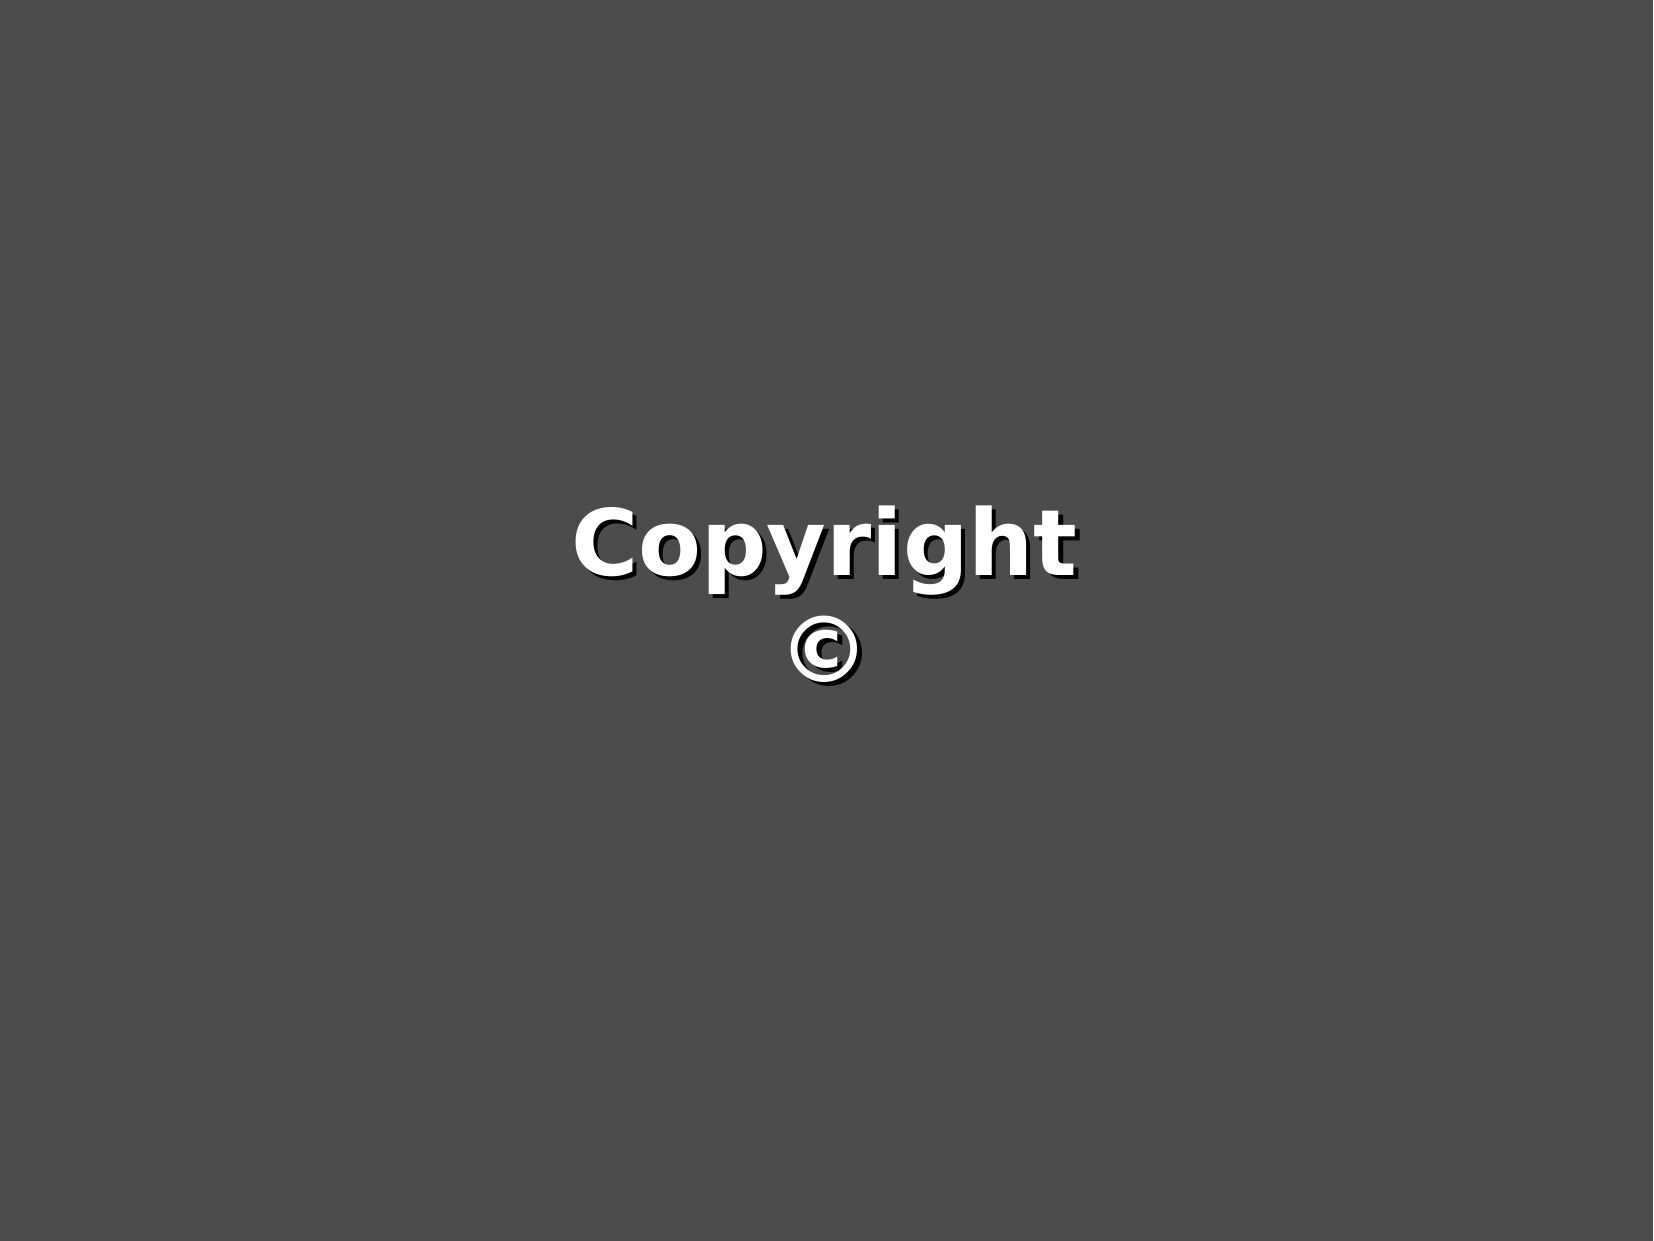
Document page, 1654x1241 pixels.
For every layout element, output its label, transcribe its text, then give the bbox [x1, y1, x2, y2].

title Copyright © [80, 490, 1569, 705]
